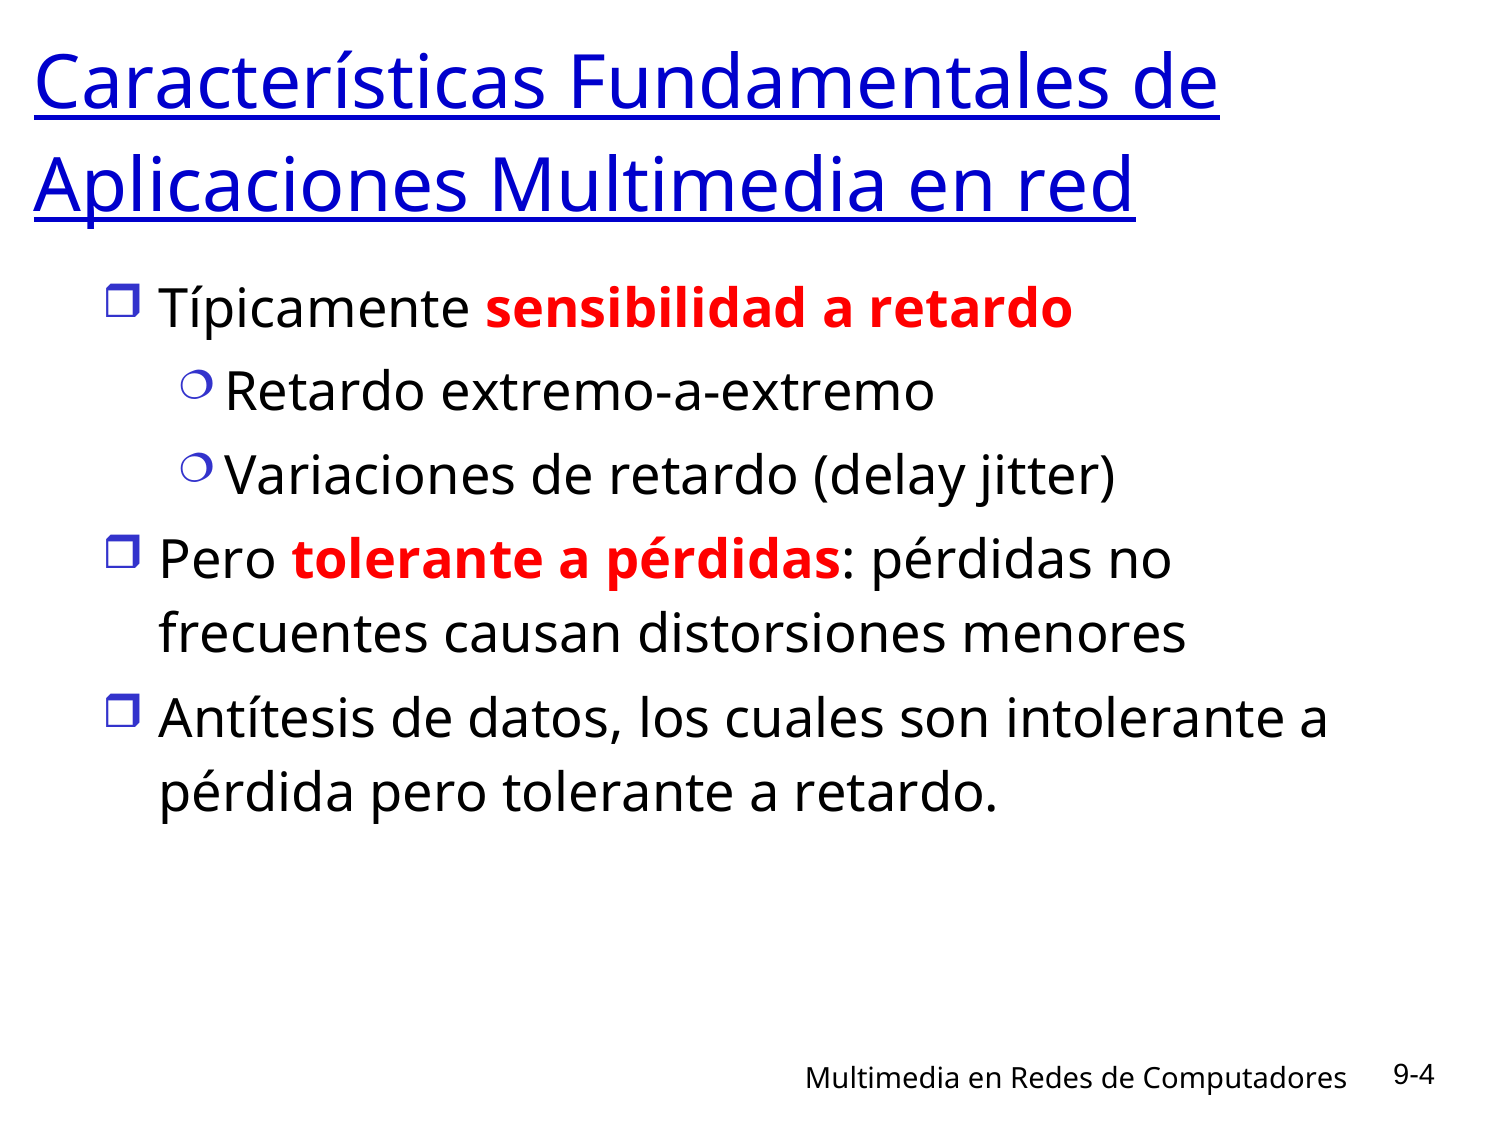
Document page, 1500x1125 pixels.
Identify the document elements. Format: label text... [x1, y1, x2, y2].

list Típicamente sensibilidad a retardo Retardo extremo-a-extremo Variaciones de retardo (delay jitter) Pero tolerante a pérdidas: pérdidas no frecuentes causan distorsiones menores Antítesis de datos, los cuales son intolerante a pérdida pero tolerante a retardo. [87, 261, 1363, 968]
title Características Fundamentales de Aplicaciones Multimedia en red [33, 0, 1424, 262]
